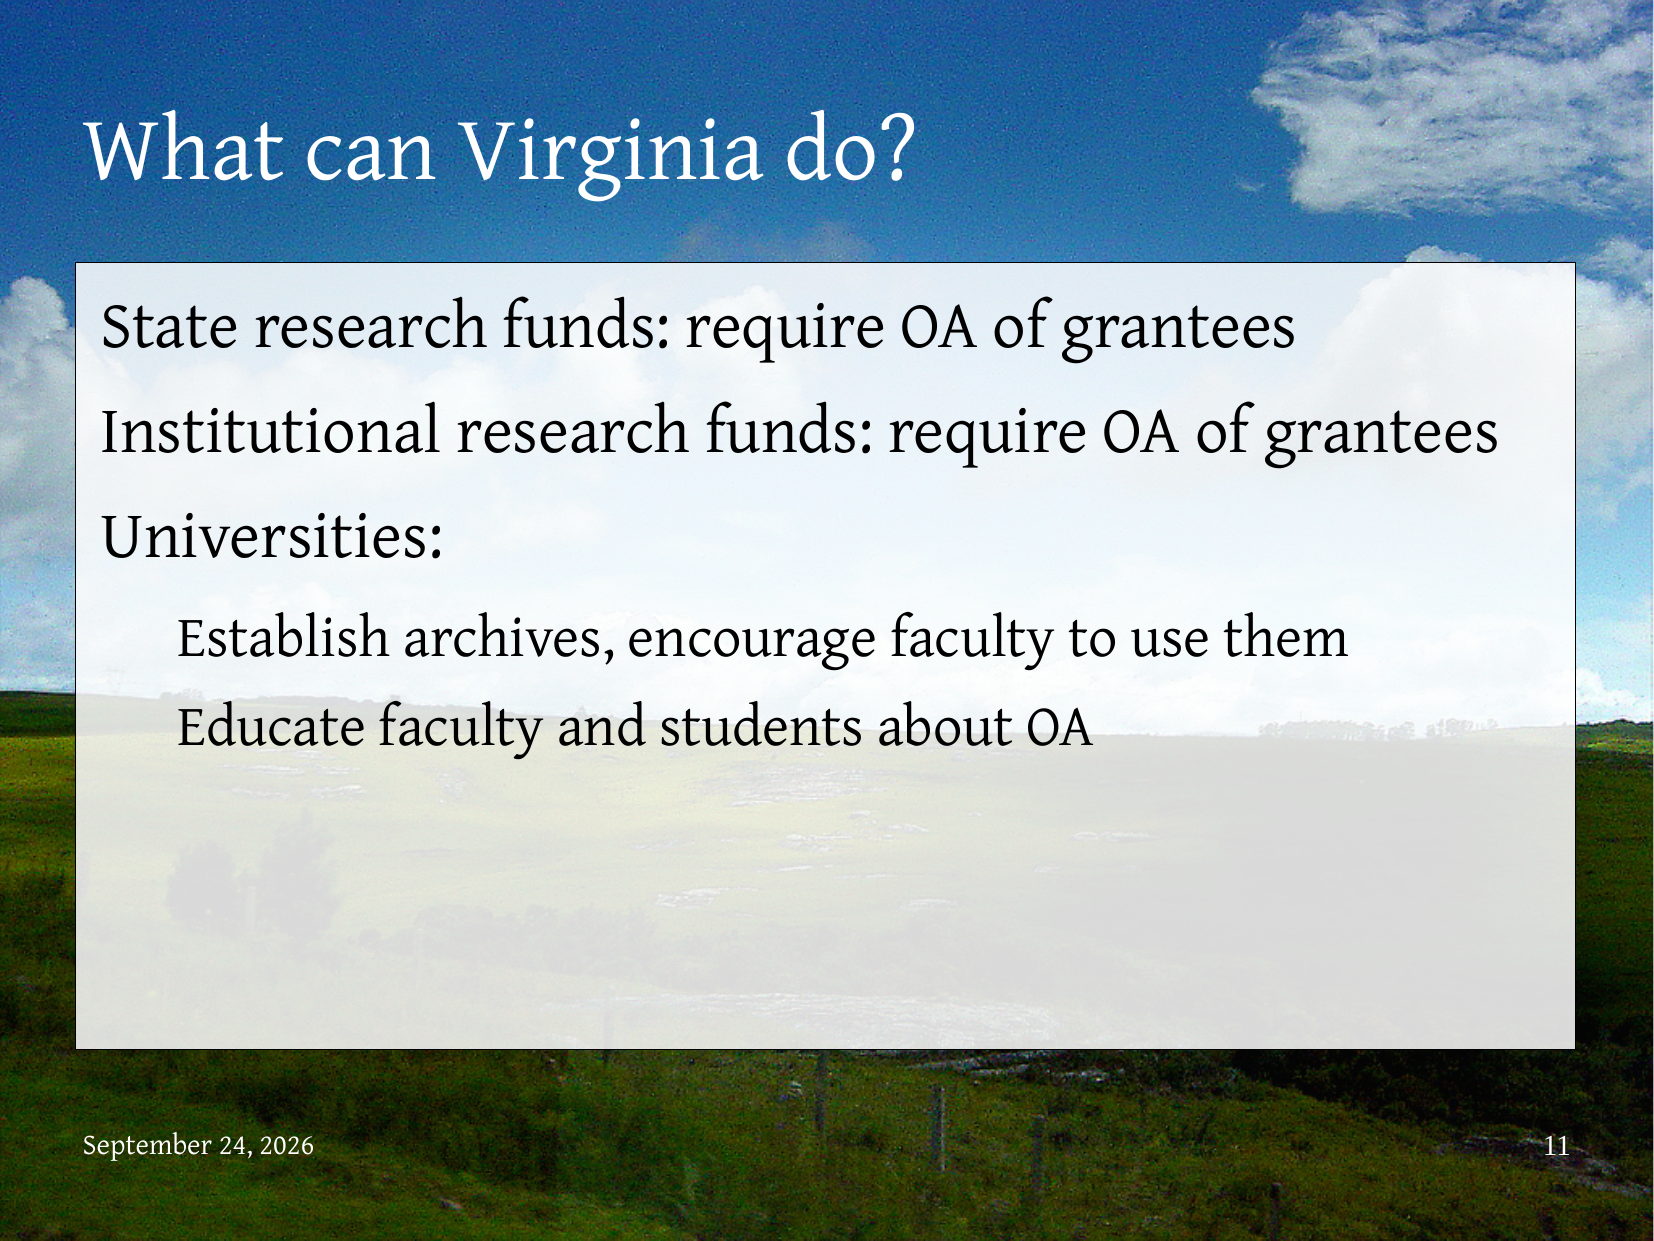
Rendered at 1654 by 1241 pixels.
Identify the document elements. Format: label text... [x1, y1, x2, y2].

list State research funds: require OA of grantees Institutional research funds: require OA of grantees Universities: Establish archives, encourage faculty to use them Educate faculty and students about OA [82, 290, 1571, 1094]
picture [0, 0, 1654, 1241]
title What can Virginia do? [82, 56, 1571, 250]
